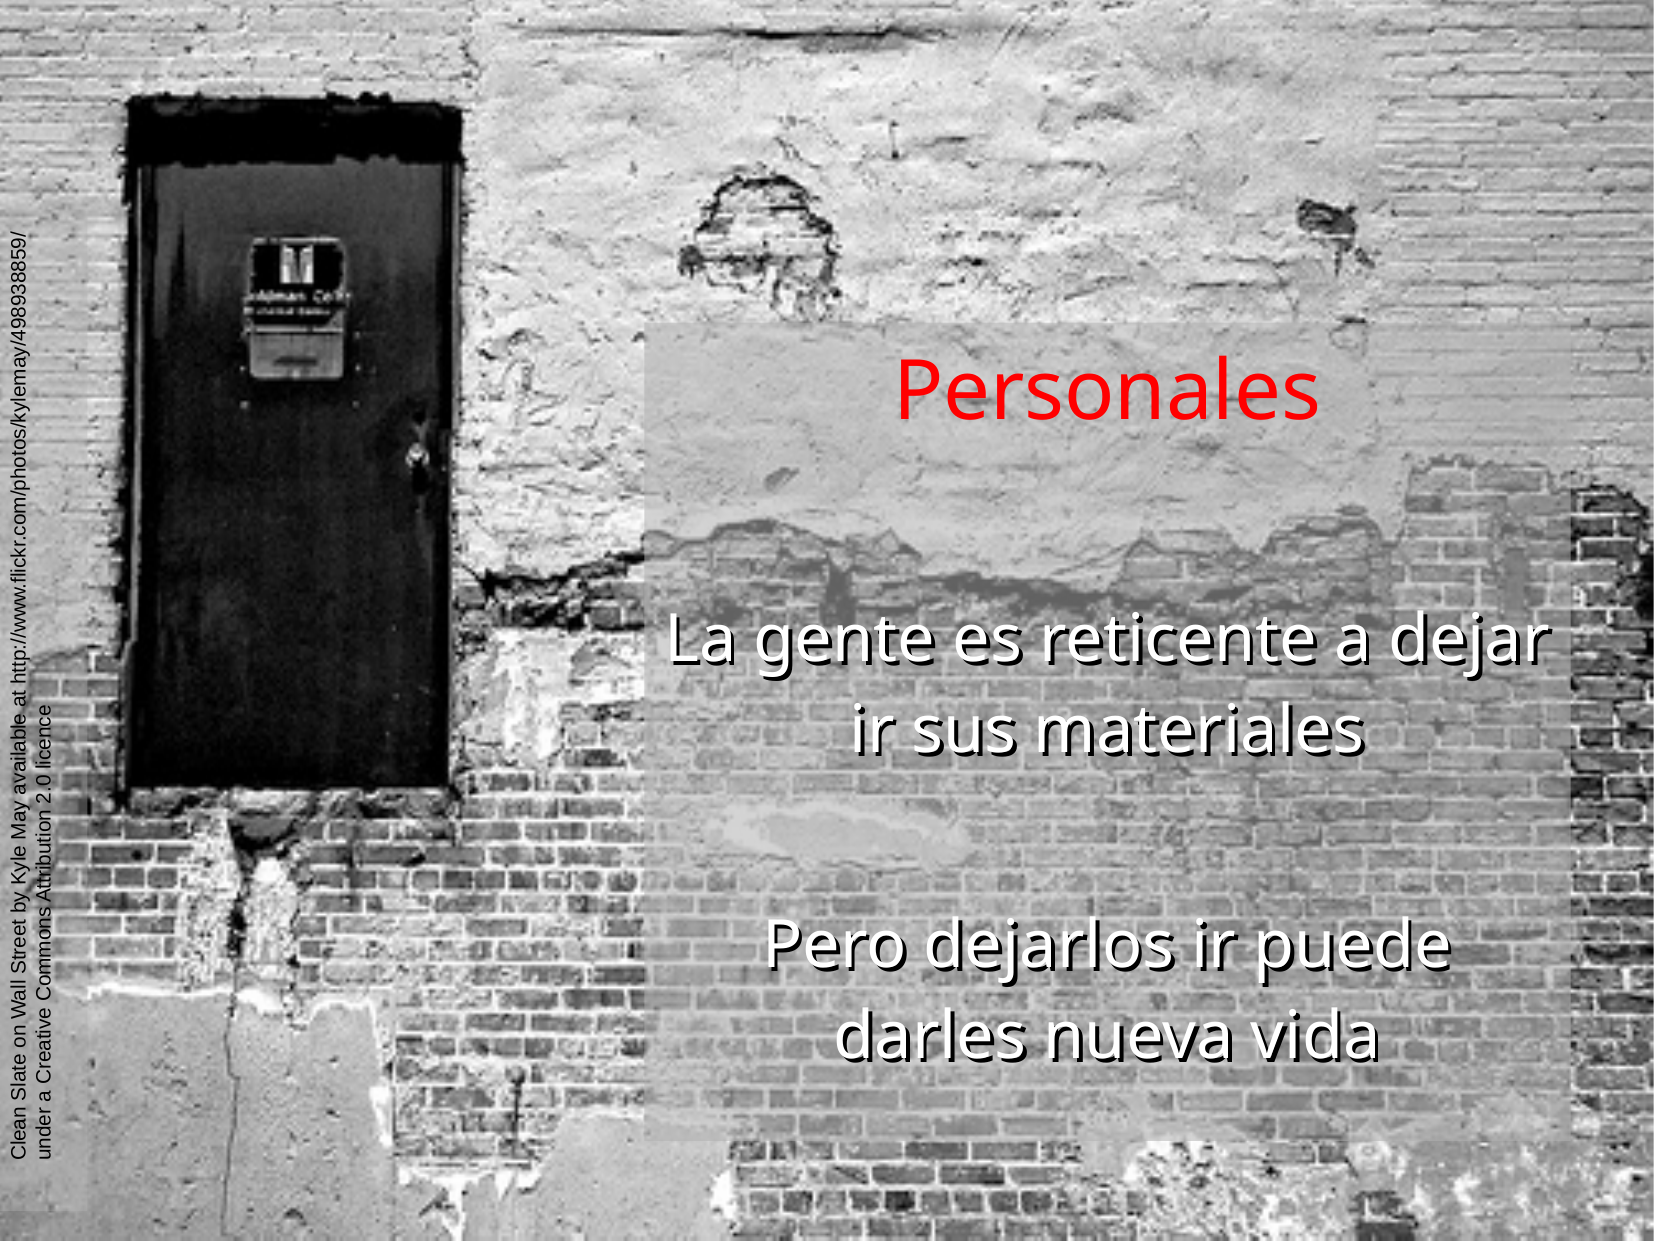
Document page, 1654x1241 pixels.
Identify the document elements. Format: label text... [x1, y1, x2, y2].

text_box Clean Slate on Wall Street by Kyle May available at http://www.flickr.com/photos/kylemay/498938859/ under a Creative Commons Attribution 2.0 licence [0, 211, 88, 1211]
list Personales La gente es reticente a dejar ir sus materiales Pero dejarlos ir puede darles nueva vida [644, 322, 1571, 1141]
picture [0, 0, 1654, 1241]
